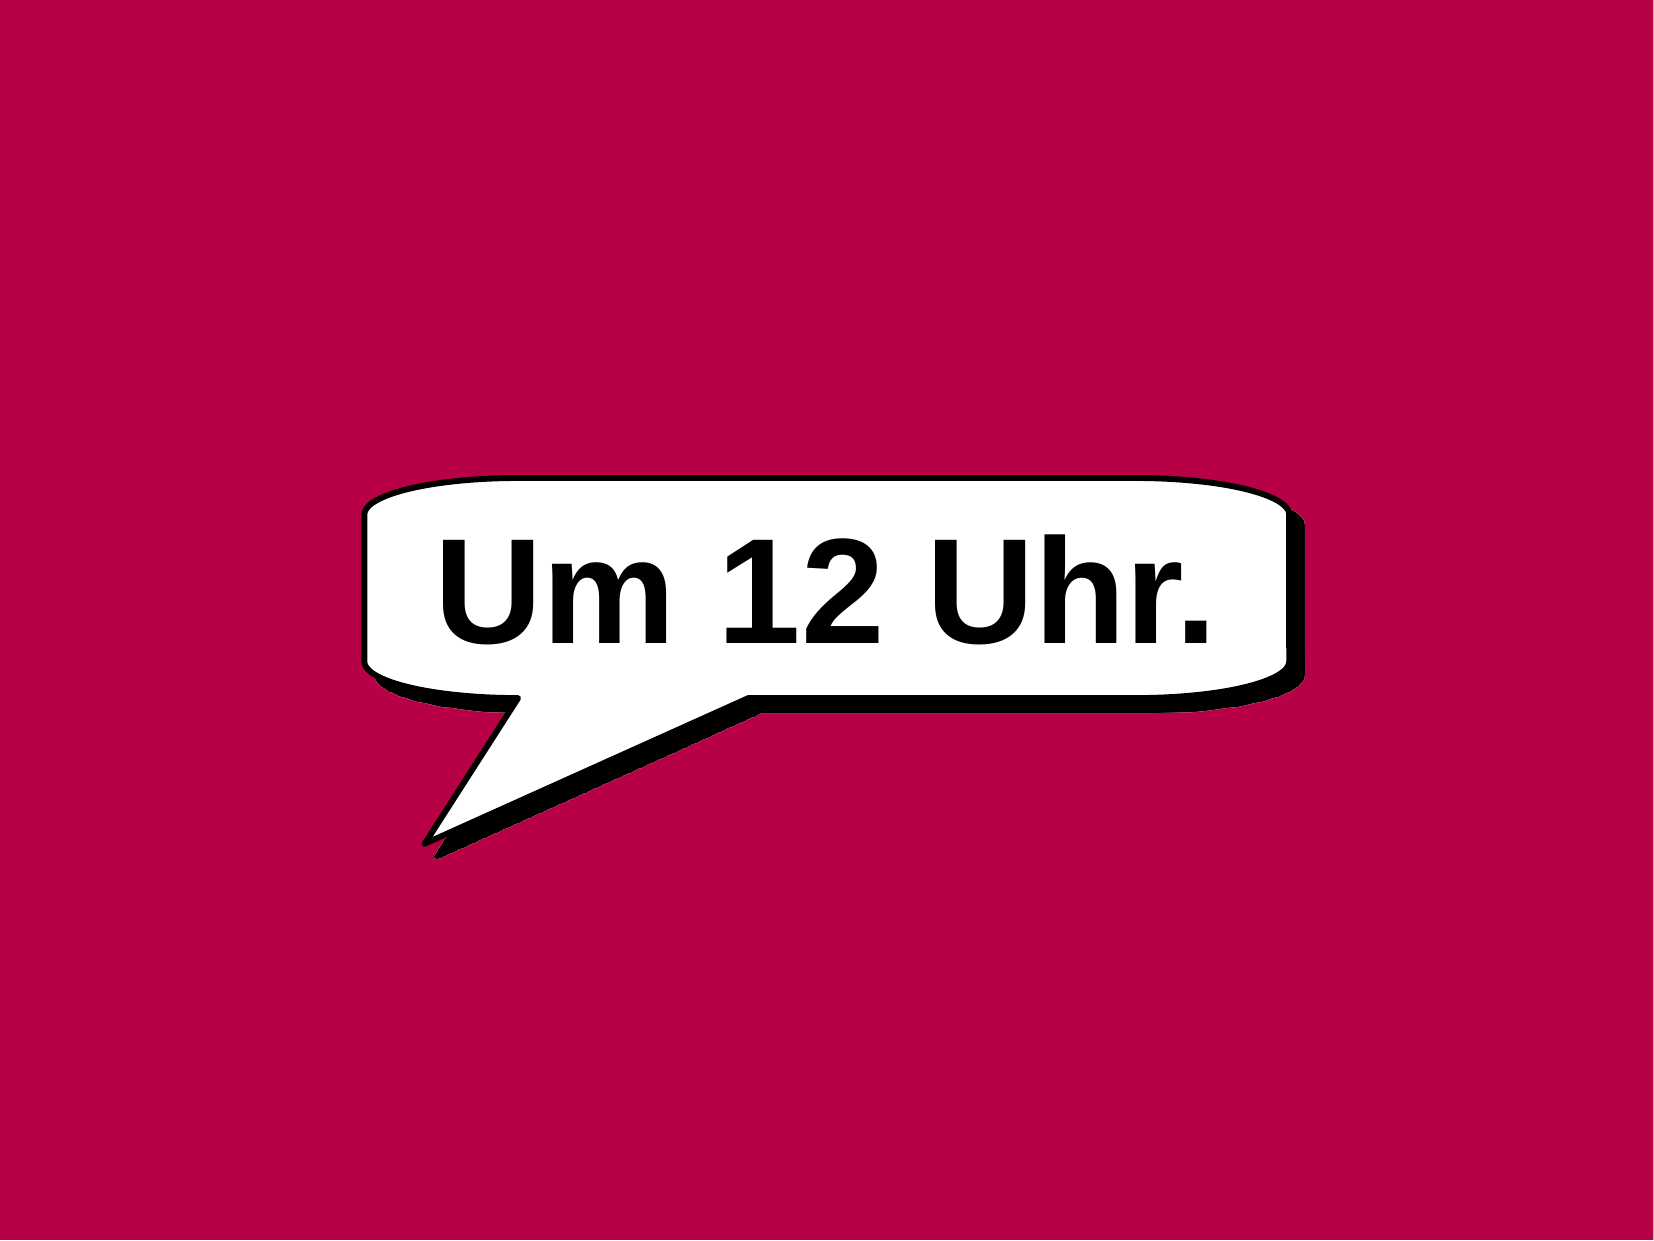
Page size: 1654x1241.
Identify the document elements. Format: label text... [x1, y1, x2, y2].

text_box [424, 691, 1227, 844]
text_box [364, 477, 1290, 679]
text_box Um 12 Uhr. [382, 500, 1271, 691]
